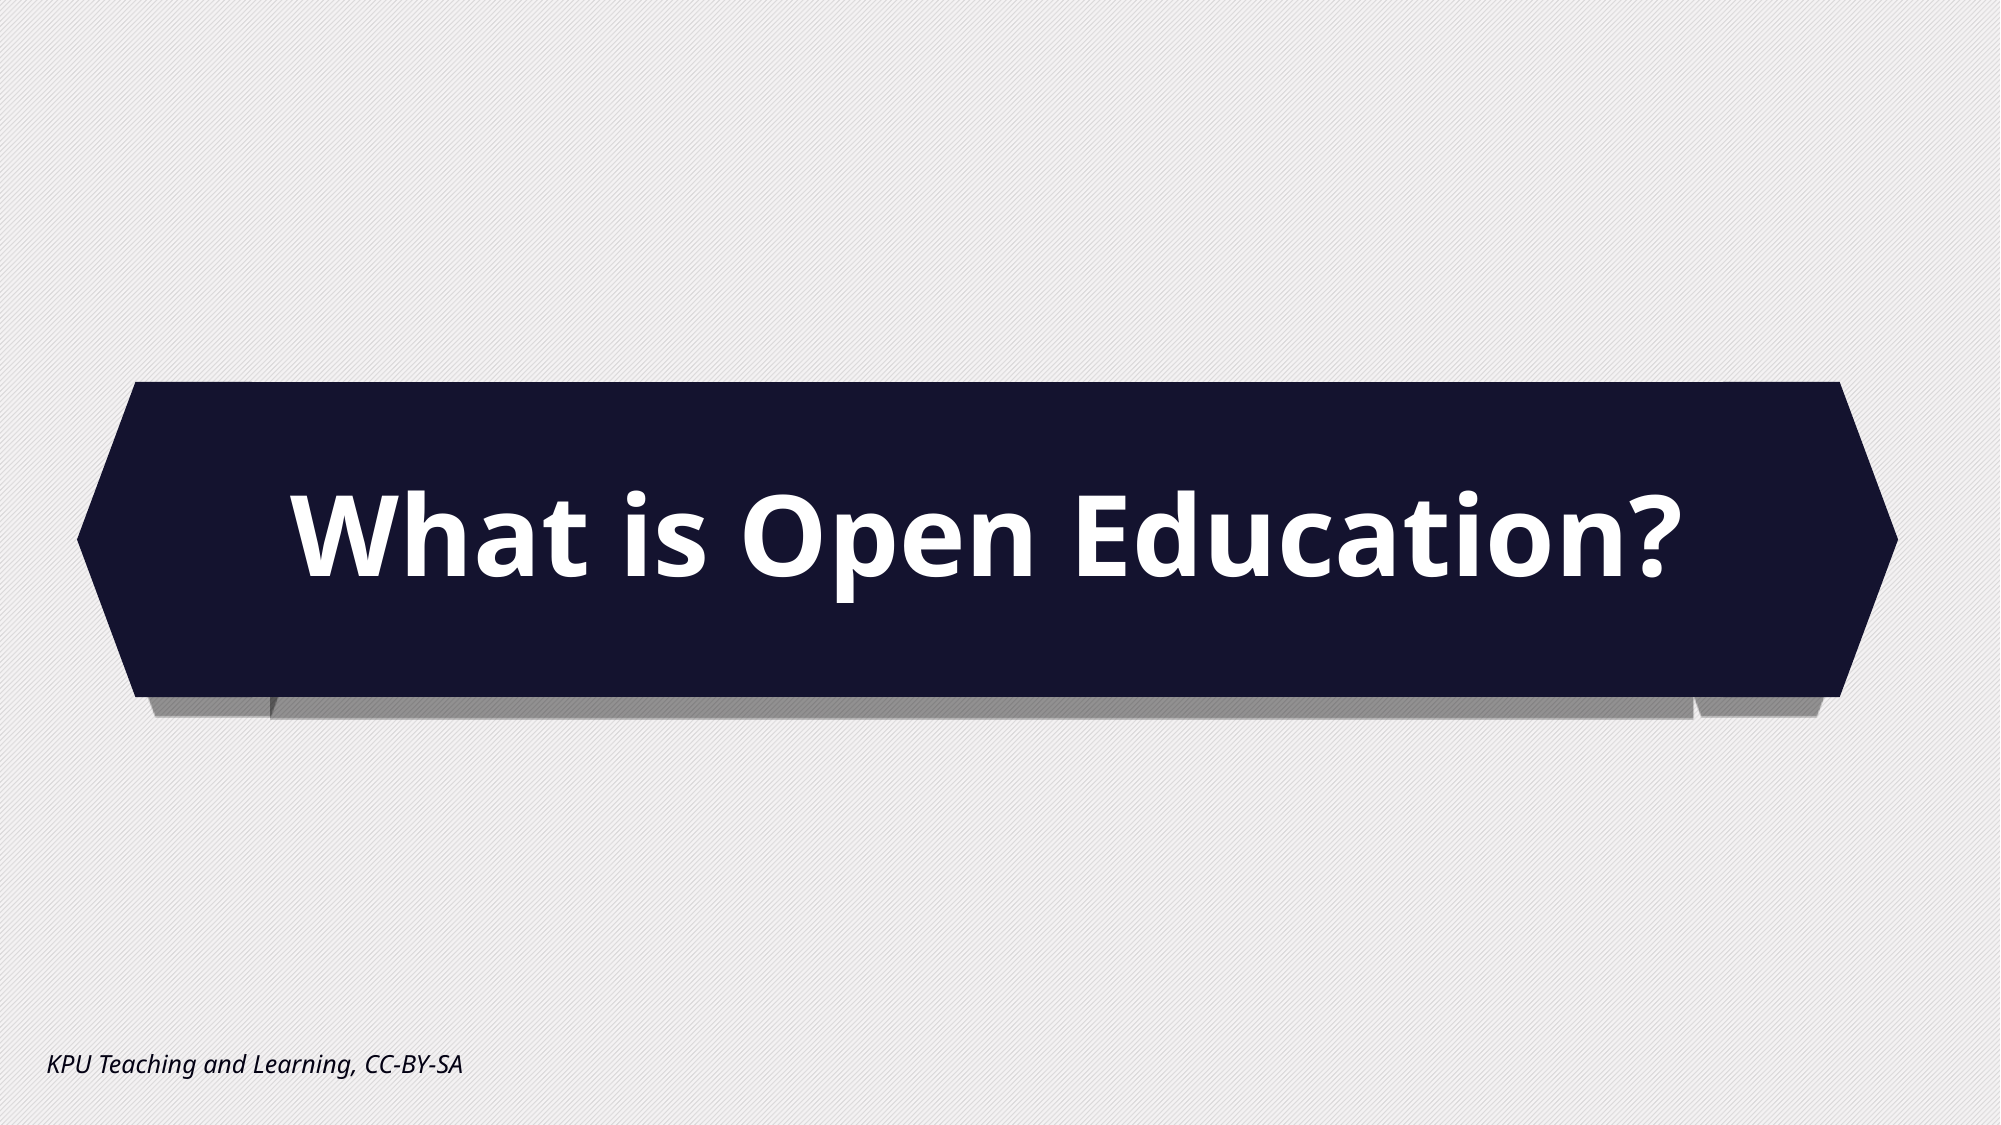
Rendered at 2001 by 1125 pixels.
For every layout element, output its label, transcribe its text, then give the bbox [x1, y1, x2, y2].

text_box KPU Teaching and Learning, CC-BY-SA [31, 1033, 1159, 1094]
title What is Open Education? [251, 384, 1724, 698]
